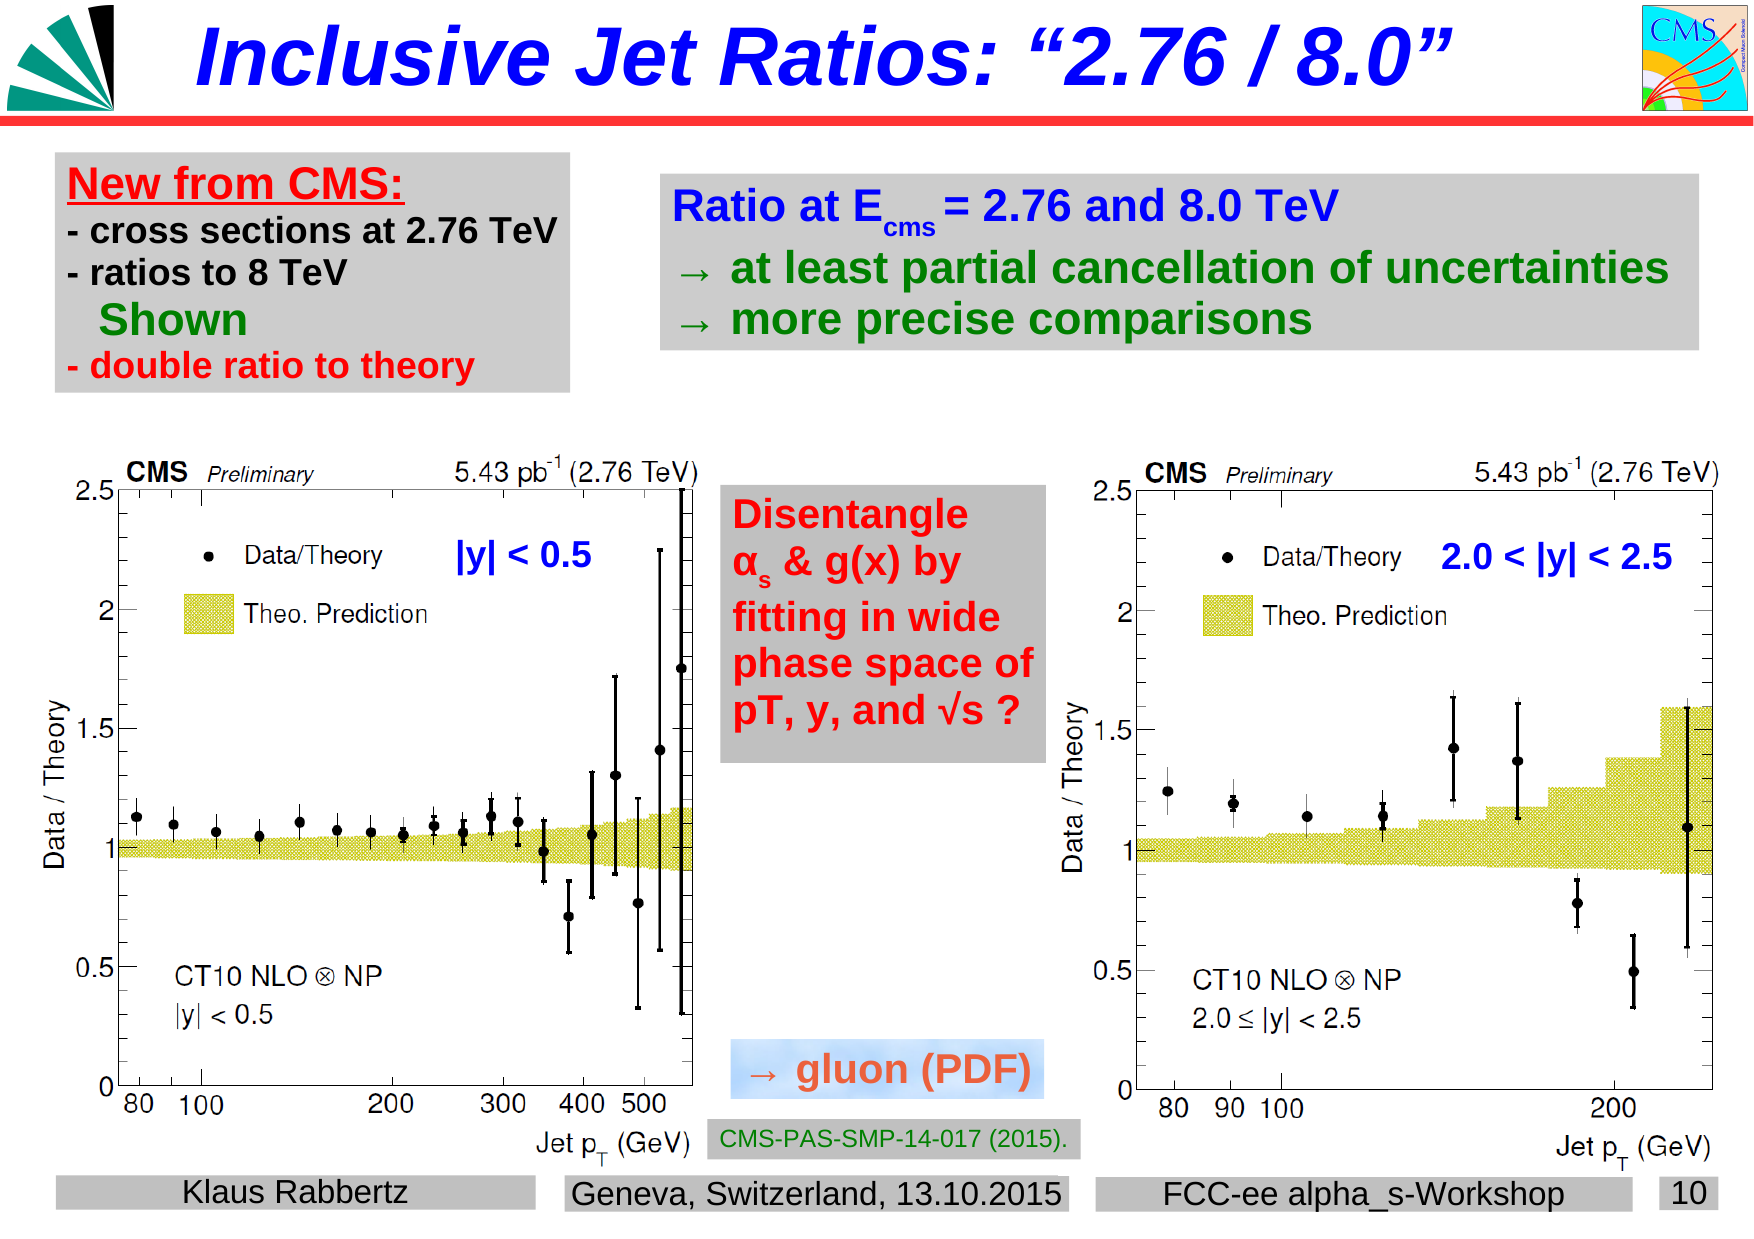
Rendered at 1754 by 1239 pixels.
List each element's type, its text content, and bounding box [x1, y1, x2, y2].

text_box → gluon (PDF) [730, 1039, 1045, 1099]
text_box 2.0 < |y| < 2.5 [1429, 529, 1685, 584]
picture [7, 5, 114, 112]
picture [1642, 5, 1748, 111]
picture [36, 454, 701, 1174]
text_box |y| < 0.5 [443, 527, 604, 582]
text_box Ratio at Ecms = 2.76 and 8.0 TeV → at least partial cancellation of uncertainties → more precise comparisons [660, 173, 1700, 351]
picture [1058, 449, 1731, 1176]
text_box Disentangle αs & g(x) by fitting in wide phase space of pT, y, and √s ? [720, 484, 1046, 763]
title Inclusive Jet Ratios: “2.76 / 8.0” [153, 0, 1600, 113]
text_box CMS-PAS-SMP-14-017 (2015). [707, 1119, 1079, 1160]
text_box New from CMS: - cross sections at 2.76 TeV - ratios to 8 TeV Shown - double ratio to theory [54, 152, 568, 393]
